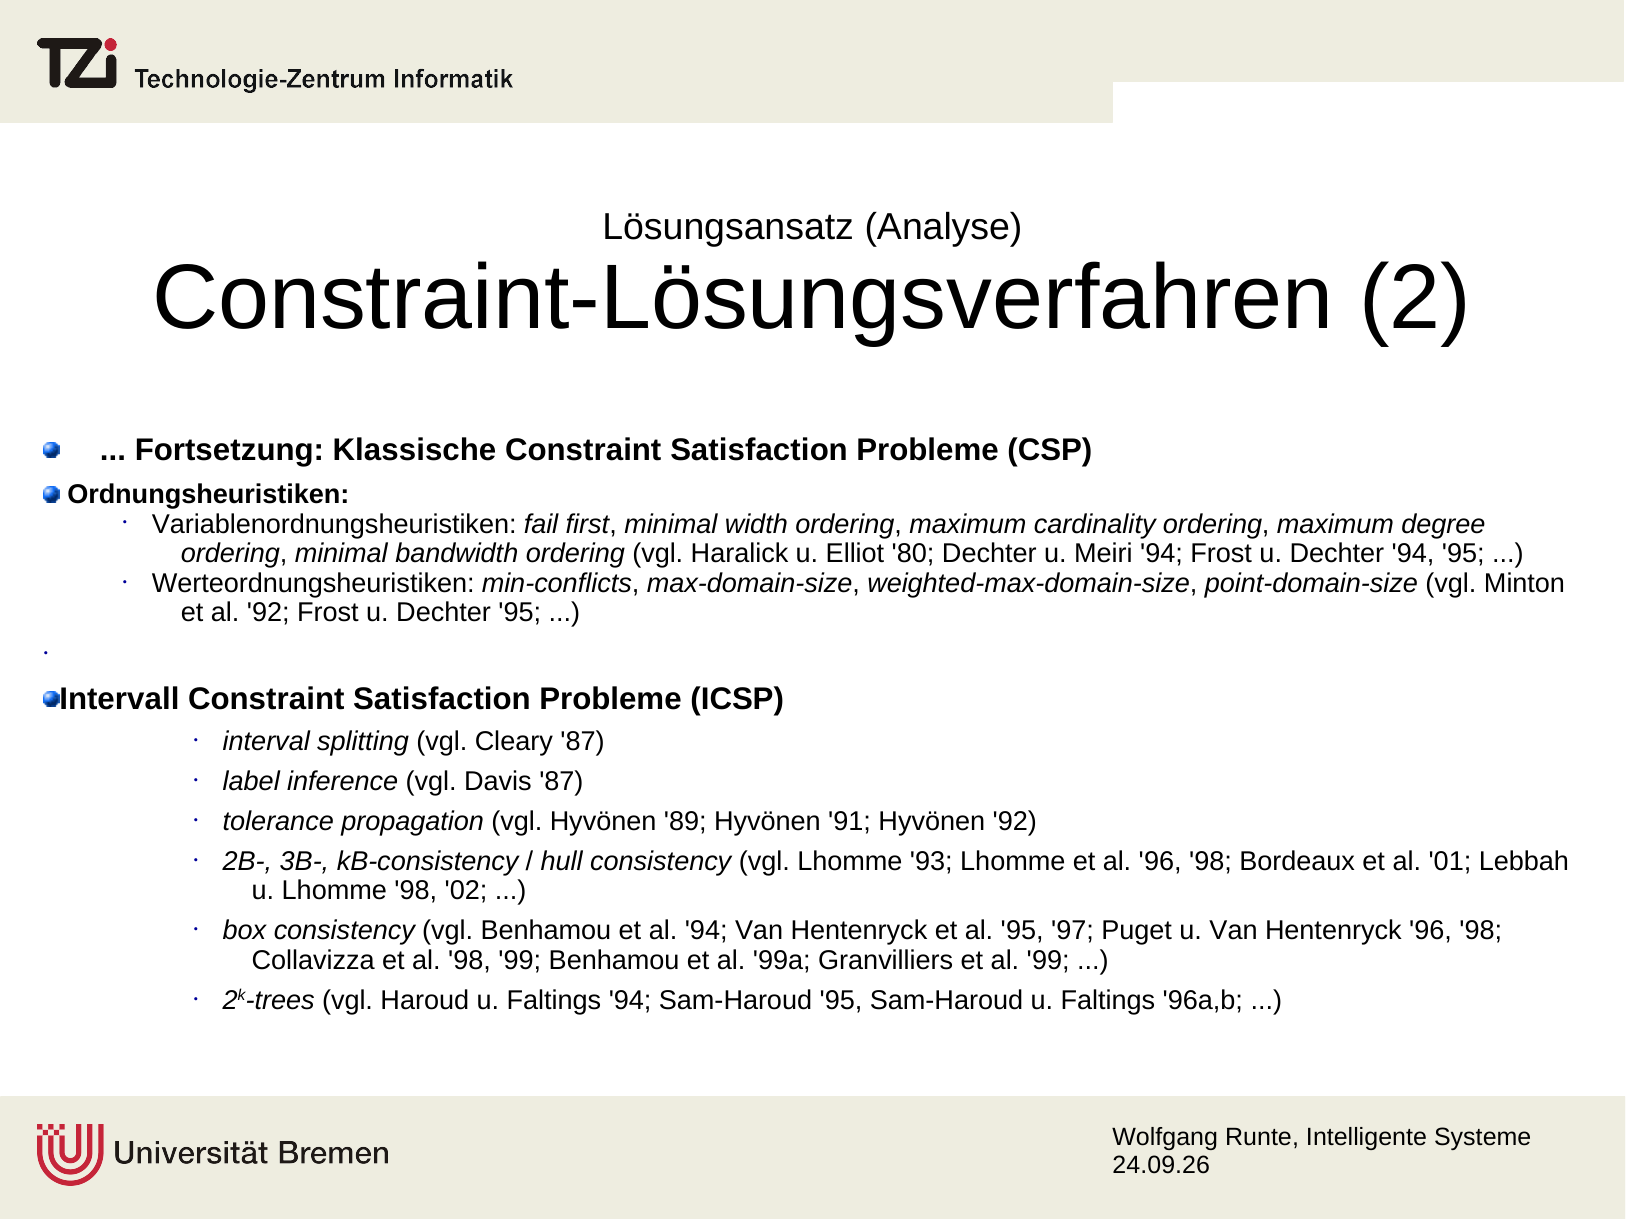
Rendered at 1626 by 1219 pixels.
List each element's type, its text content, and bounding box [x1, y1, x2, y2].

list ... Fortsetzung: Klassische Constraint Satisfaction Probleme (CSP) Ordnungsheuristiken: Variablenordnungsheuristiken: fail first, minimal width ordering, maximum cardinality ordering, maximum degree ordering, minimal bandwidth ordering (vgl. Haralick u. Elliot '80; Dechter u. Meiri '94; Frost u. Dechter '94, '95; ...) Werteordnungsheuristiken: min-conflicts, max-domain-size, weighted-max-domain-size, point-domain-size (vgl. Minton et al. '92; Frost u. Dechter '95; ...) Intervall Constraint Satisfaction Probleme (ICSP) interval splitting (vgl. Cleary '87) label inference (vgl. Davis '87) tolerance propagation (vgl. Hyvönen '89; Hyvönen '91; Hyvönen '92) 2B-, 3B-, kB-consistency / hull consistency (vgl. Lhomme '93; Lhomme et al. '96, '98; Bordeaux et al. '01; Lebbah u. Lhomme '98, '02; ...) box consistency (vgl. Benhamou et al. '94; Van Hentenryck et al. '95, '97; Puget u. Van Hentenryck '96, '98; Collavizza et al. '98, '99; Benhamou et al. '99a; Granvilliers et al. '99; ...) 2k-trees (vgl. Haroud u. Faltings '94; Sam-Haroud '95, Sam-Haroud u. Faltings '96a,b; ...) [43, 433, 1592, 1070]
picture [37, 38, 513, 93]
title Lösungsansatz (Analyse) Constraint-Lösungsverfahren (2) [112, 162, 1513, 393]
picture [37, 1124, 388, 1186]
